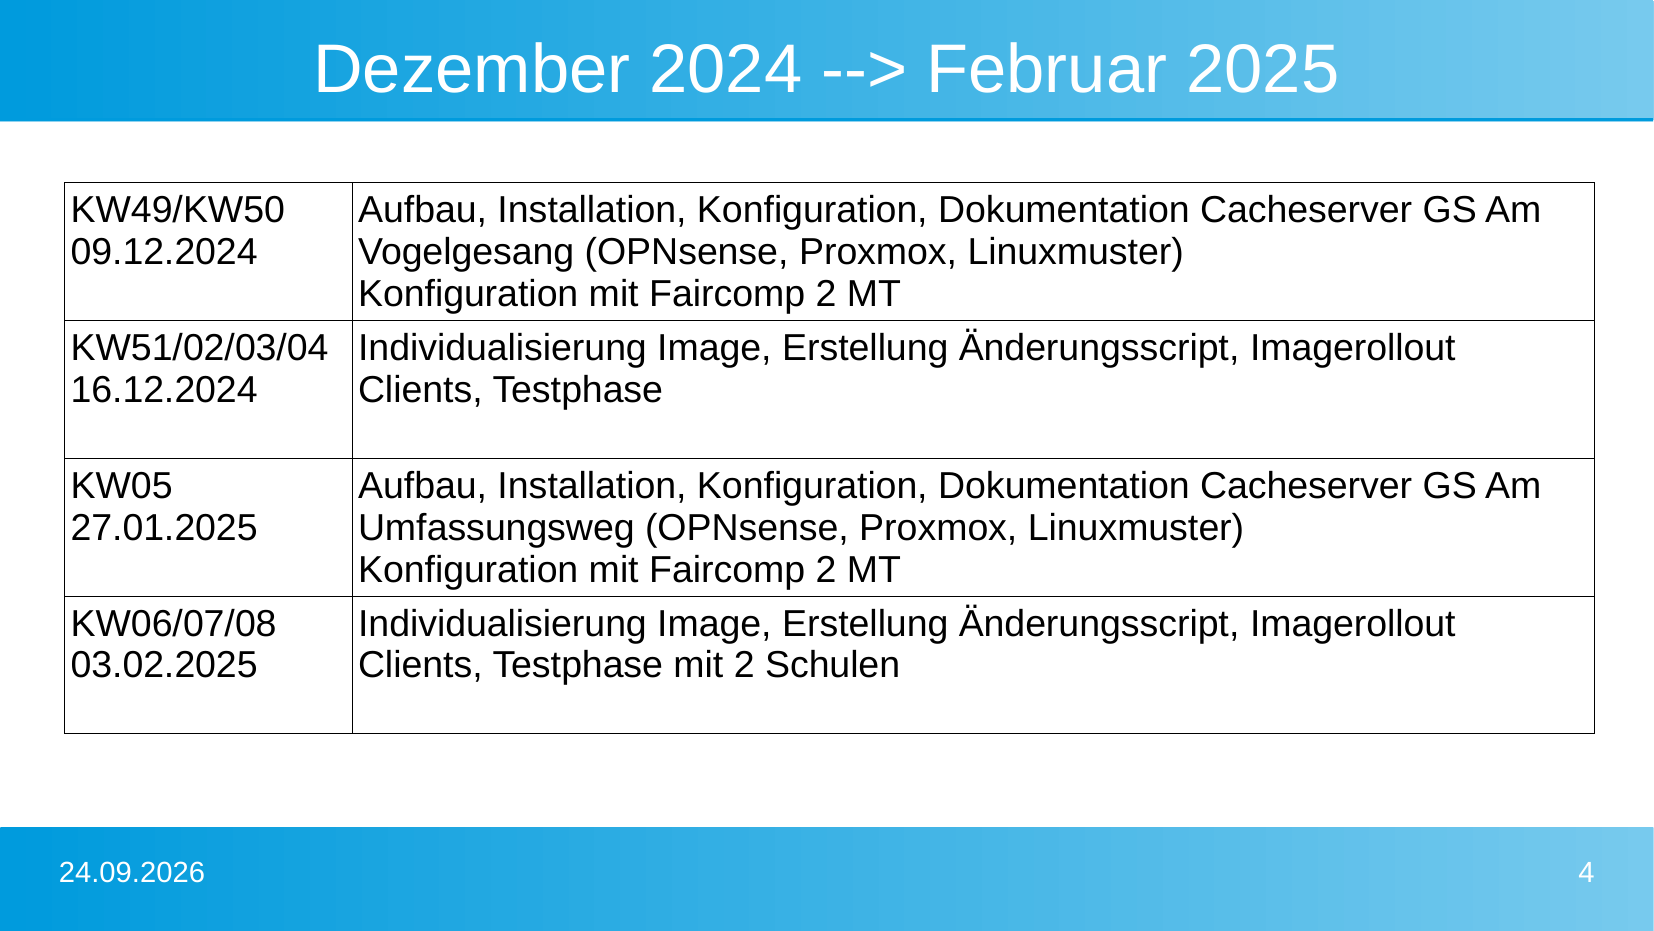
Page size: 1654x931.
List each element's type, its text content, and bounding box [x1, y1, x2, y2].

table_header Aufbau, Installation, Konfiguration, Dokumentation Cacheserver GS Am Vogelgesang (OPNsense, Proxmox, Linuxmuster) Konfiguration mit Faircomp 2 MT [353, 183, 1594, 320]
table_cell Aufbau, Installation, Konfiguration, Dokumentation Cacheserver GS Am Umfassungsweg (OPNsense, Proxmox, Linuxmuster) Konfiguration mit Faircomp 2 MT [353, 459, 1594, 596]
table_header KW49/KW50 09.12.2024 [65, 183, 352, 320]
table_cell KW51/02/03/04 16.12.2024 [65, 321, 352, 458]
title Dezember 2024 --> Februar 2025 [59, 29, 1595, 108]
table_cell KW06/07/08 03.02.2025 [65, 597, 352, 733]
table_cell Individualisierung Image, Erstellung Änderungsscript, Imagerollout Clients, Testphase [353, 321, 1594, 458]
table_cell Individualisierung Image, Erstellung Änderungsscript, Imagerollout Clients, Testphase mit 2 Schulen [353, 597, 1594, 733]
table_cell KW05 27.01.2025 [65, 459, 352, 596]
